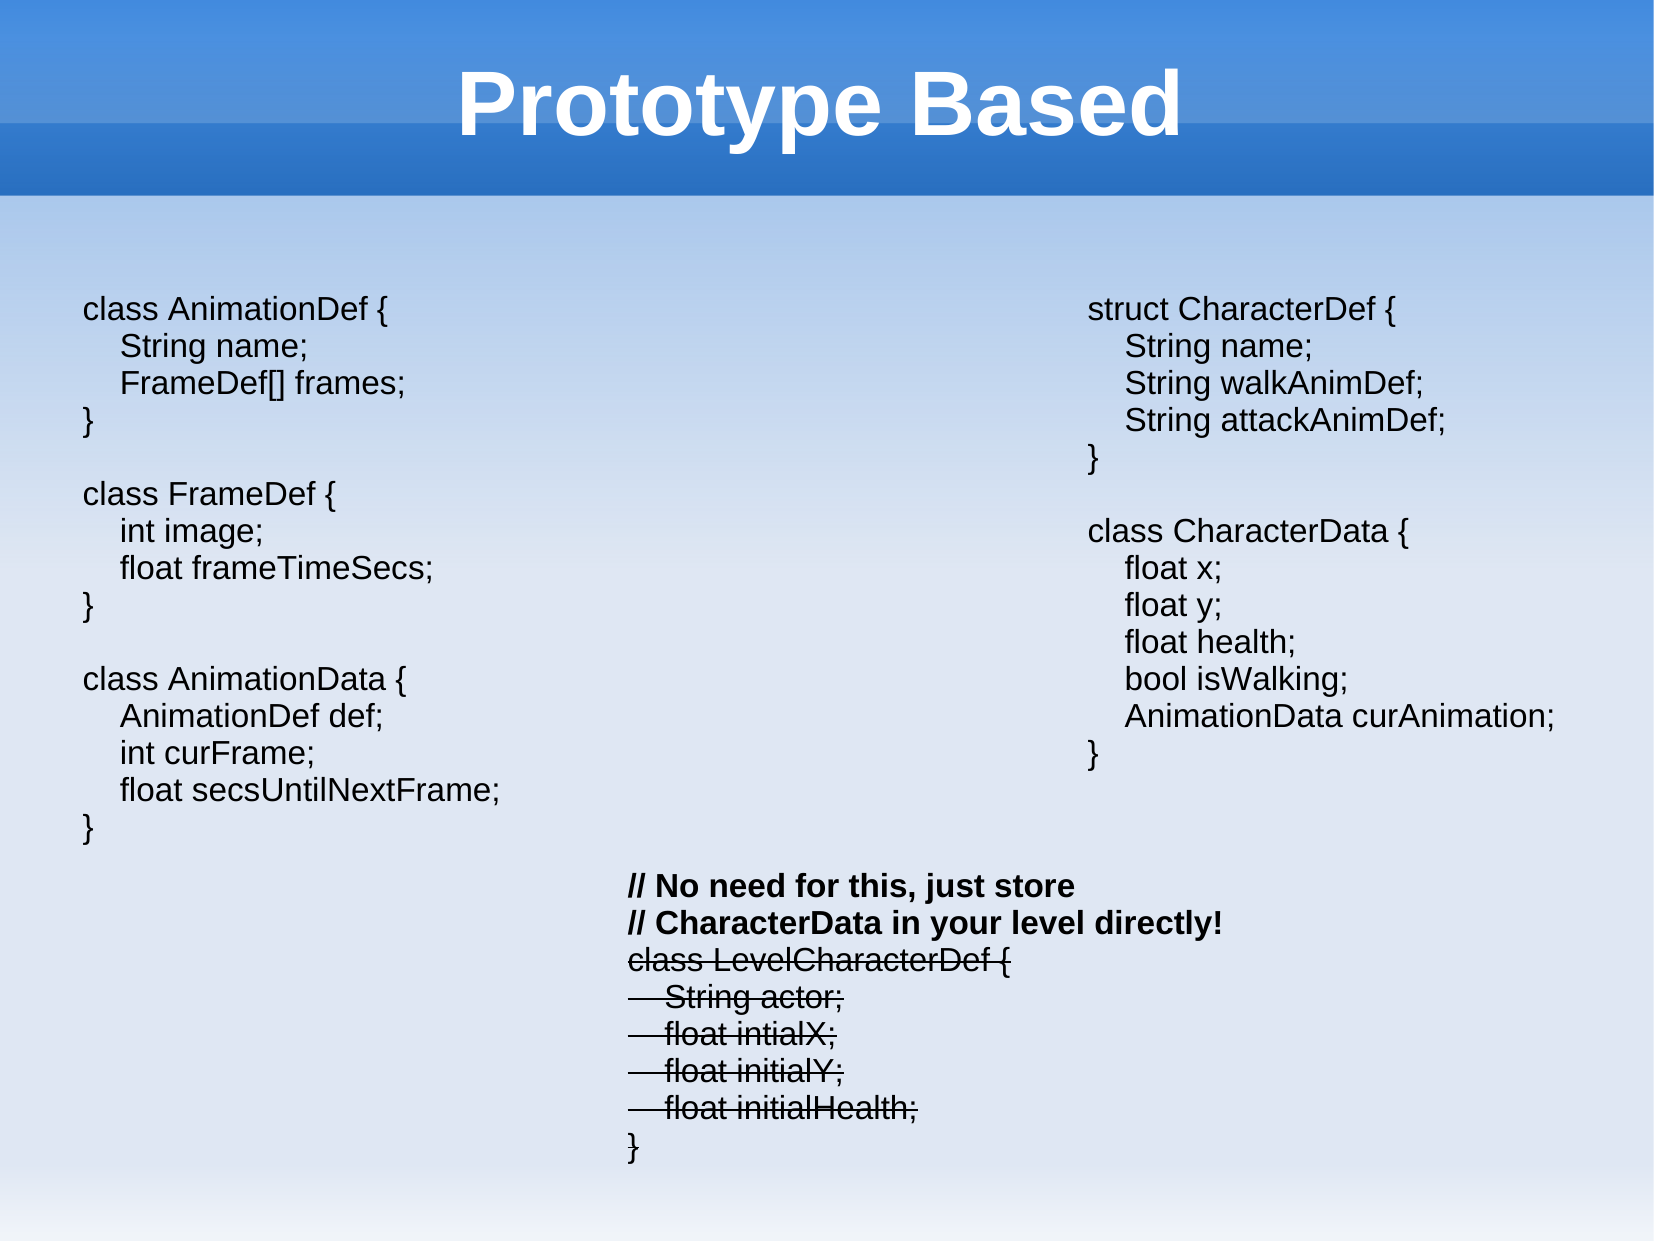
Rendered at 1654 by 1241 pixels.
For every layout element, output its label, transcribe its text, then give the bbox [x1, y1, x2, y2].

list class AnimationDef { String name; FrameDef[] frames; } class FrameDef { int image; float frameTimeSecs; } class AnimationData { AnimationDef def; int curFrame; float secsUntilNextFrame; } [82, 290, 809, 853]
list // No need for this, just store // CharacterData in your level directly! class LevelCharacterDef { String actor; float intialX; float initialY; float initialHealth; } [627, 867, 1258, 1206]
picture [0, 0, 1654, 1241]
list struct CharacterDef { String name; String walkAnimDef; String attackAnimDef; } class CharacterData { float x; float y; float health; bool isWalking; AnimationData curAnimation; } [1087, 290, 1572, 778]
title Prototype Based [76, 0, 1565, 208]
